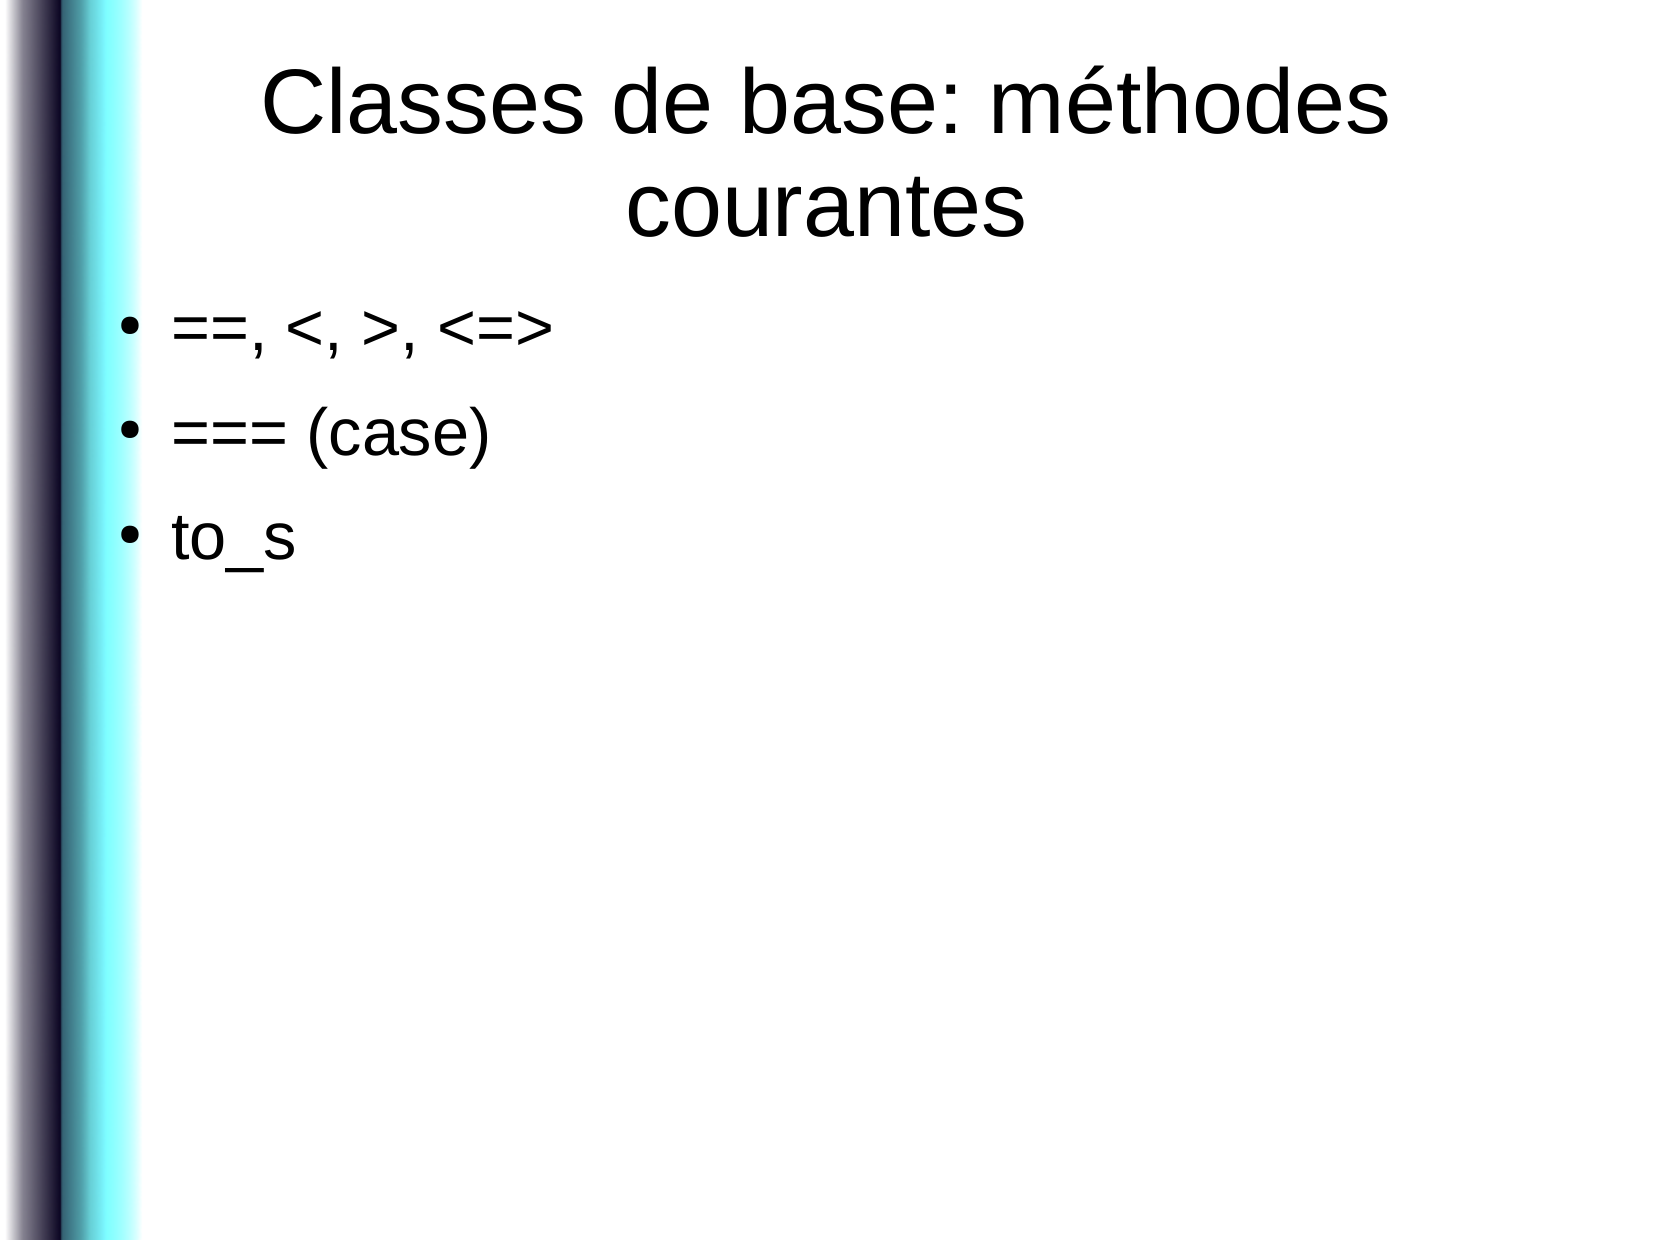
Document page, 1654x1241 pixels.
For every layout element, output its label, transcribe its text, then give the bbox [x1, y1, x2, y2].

list ==, <, >, <=> === (case) to_s [82, 290, 1571, 1109]
title Classes de base: méthodes courantes [82, 39, 1571, 267]
picture [0, 0, 1654, 1240]
